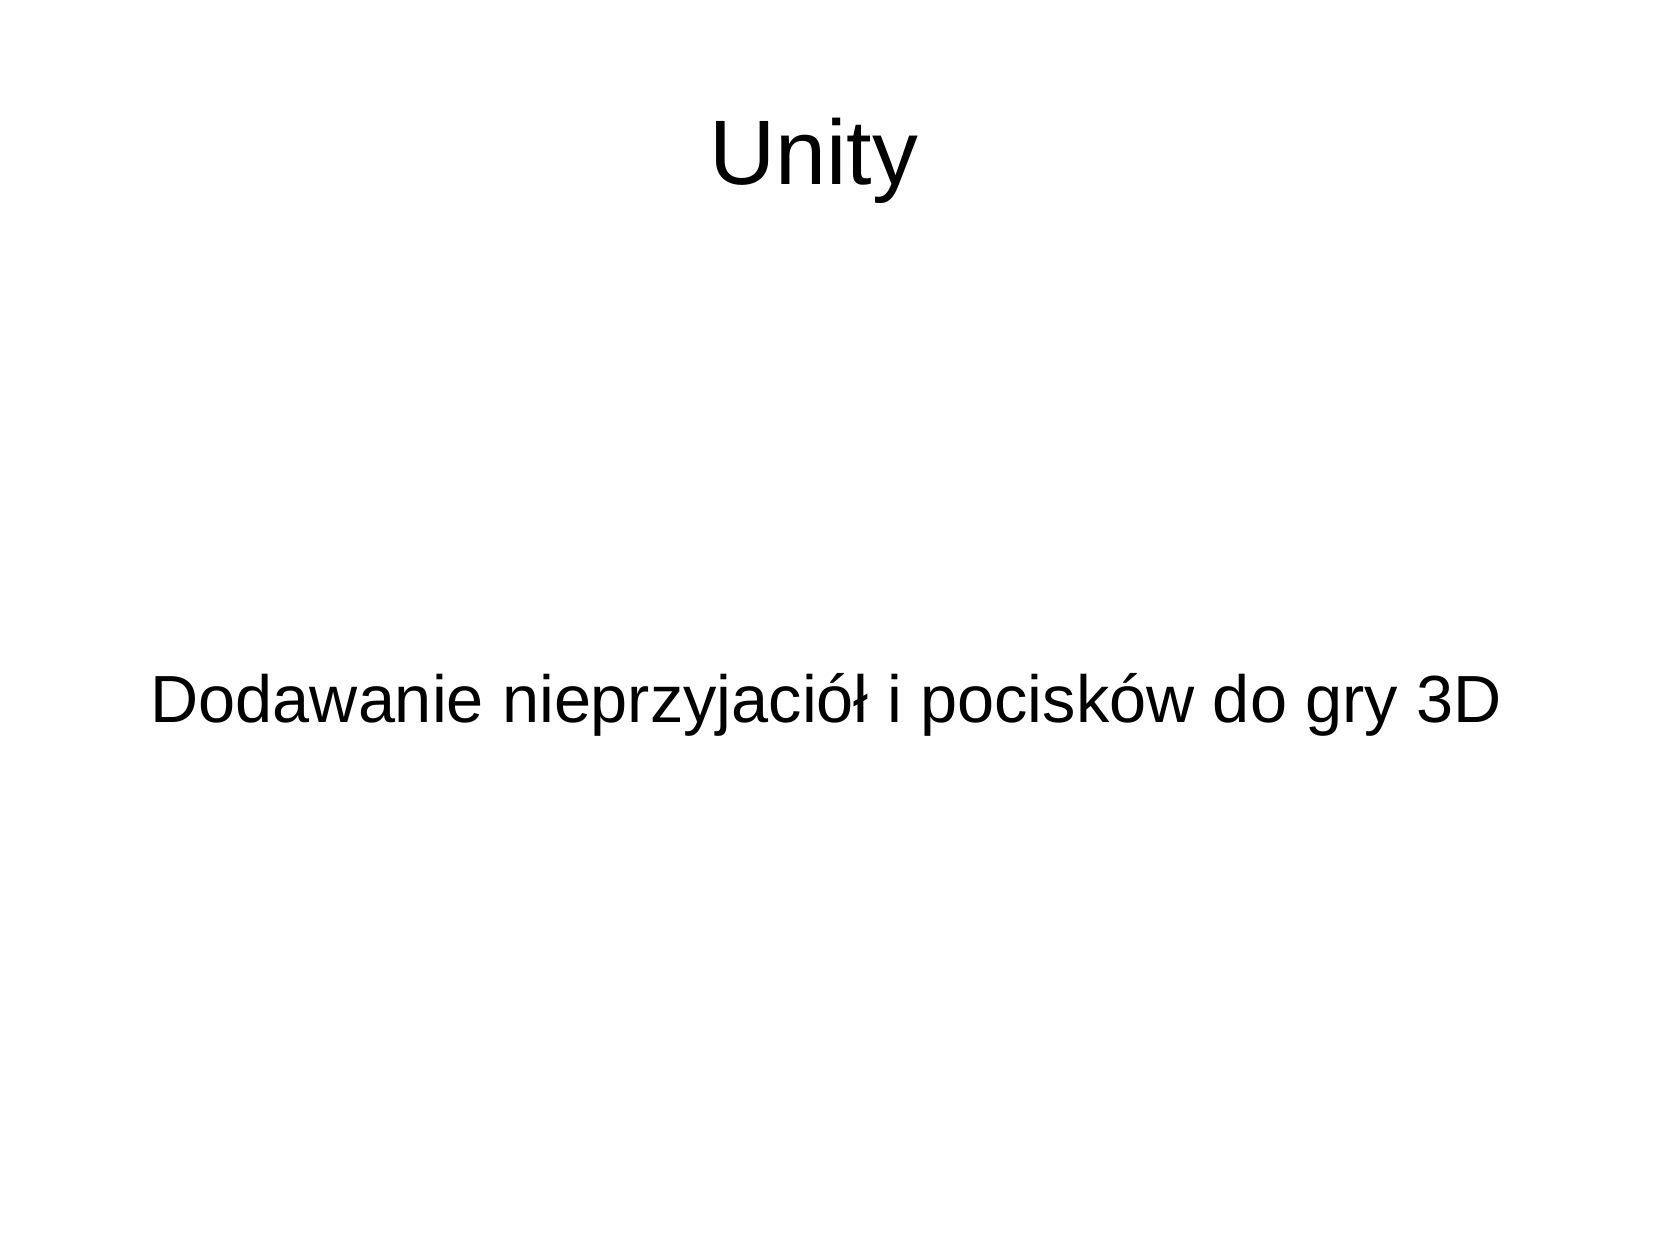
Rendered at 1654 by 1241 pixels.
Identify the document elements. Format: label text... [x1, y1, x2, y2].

title Unity [82, 49, 1571, 257]
subtitle Dodawanie nieprzyjaciół i pocisków do gry 3D [82, 290, 1571, 1109]
